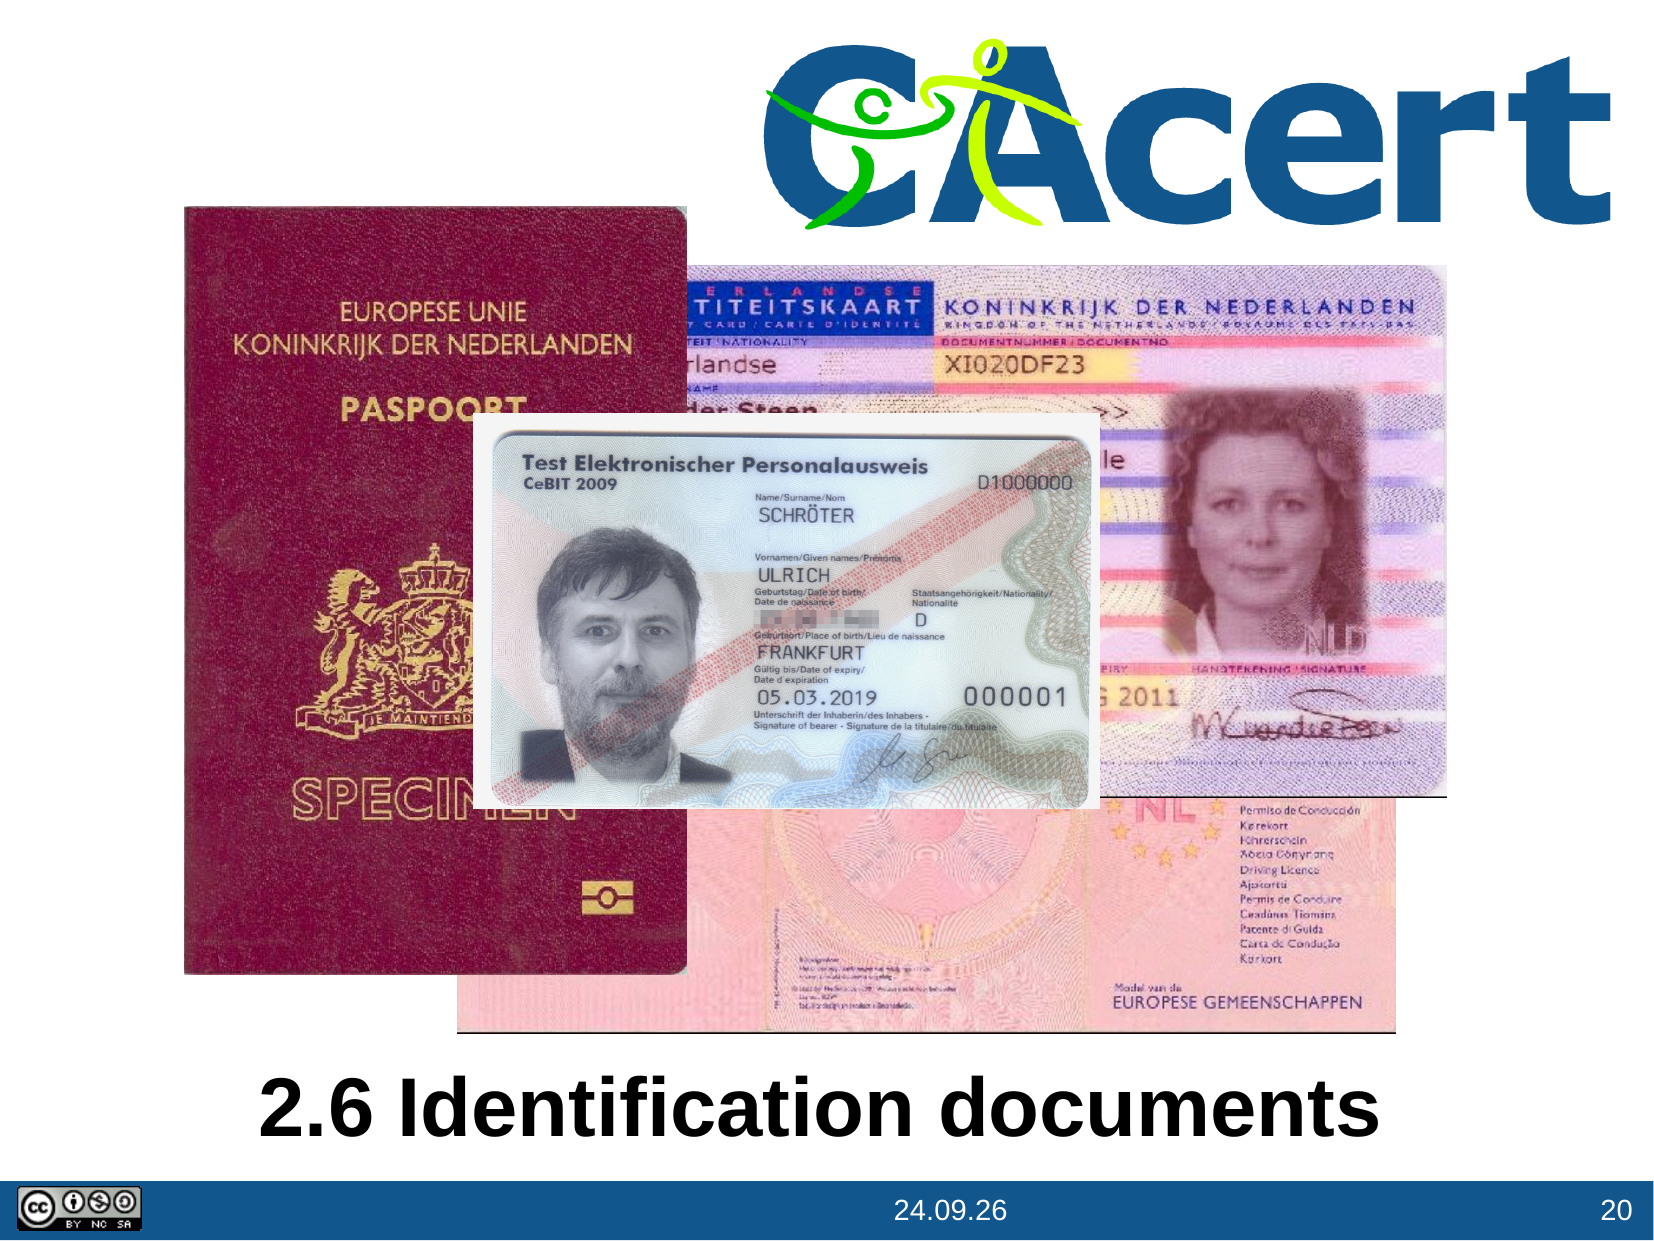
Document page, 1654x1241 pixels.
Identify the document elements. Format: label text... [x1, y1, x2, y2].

picture [761, 35, 1613, 231]
picture [17, 1186, 142, 1231]
title 2.6 Identification documents [76, 1033, 1565, 1182]
picture [184, 206, 1447, 1034]
